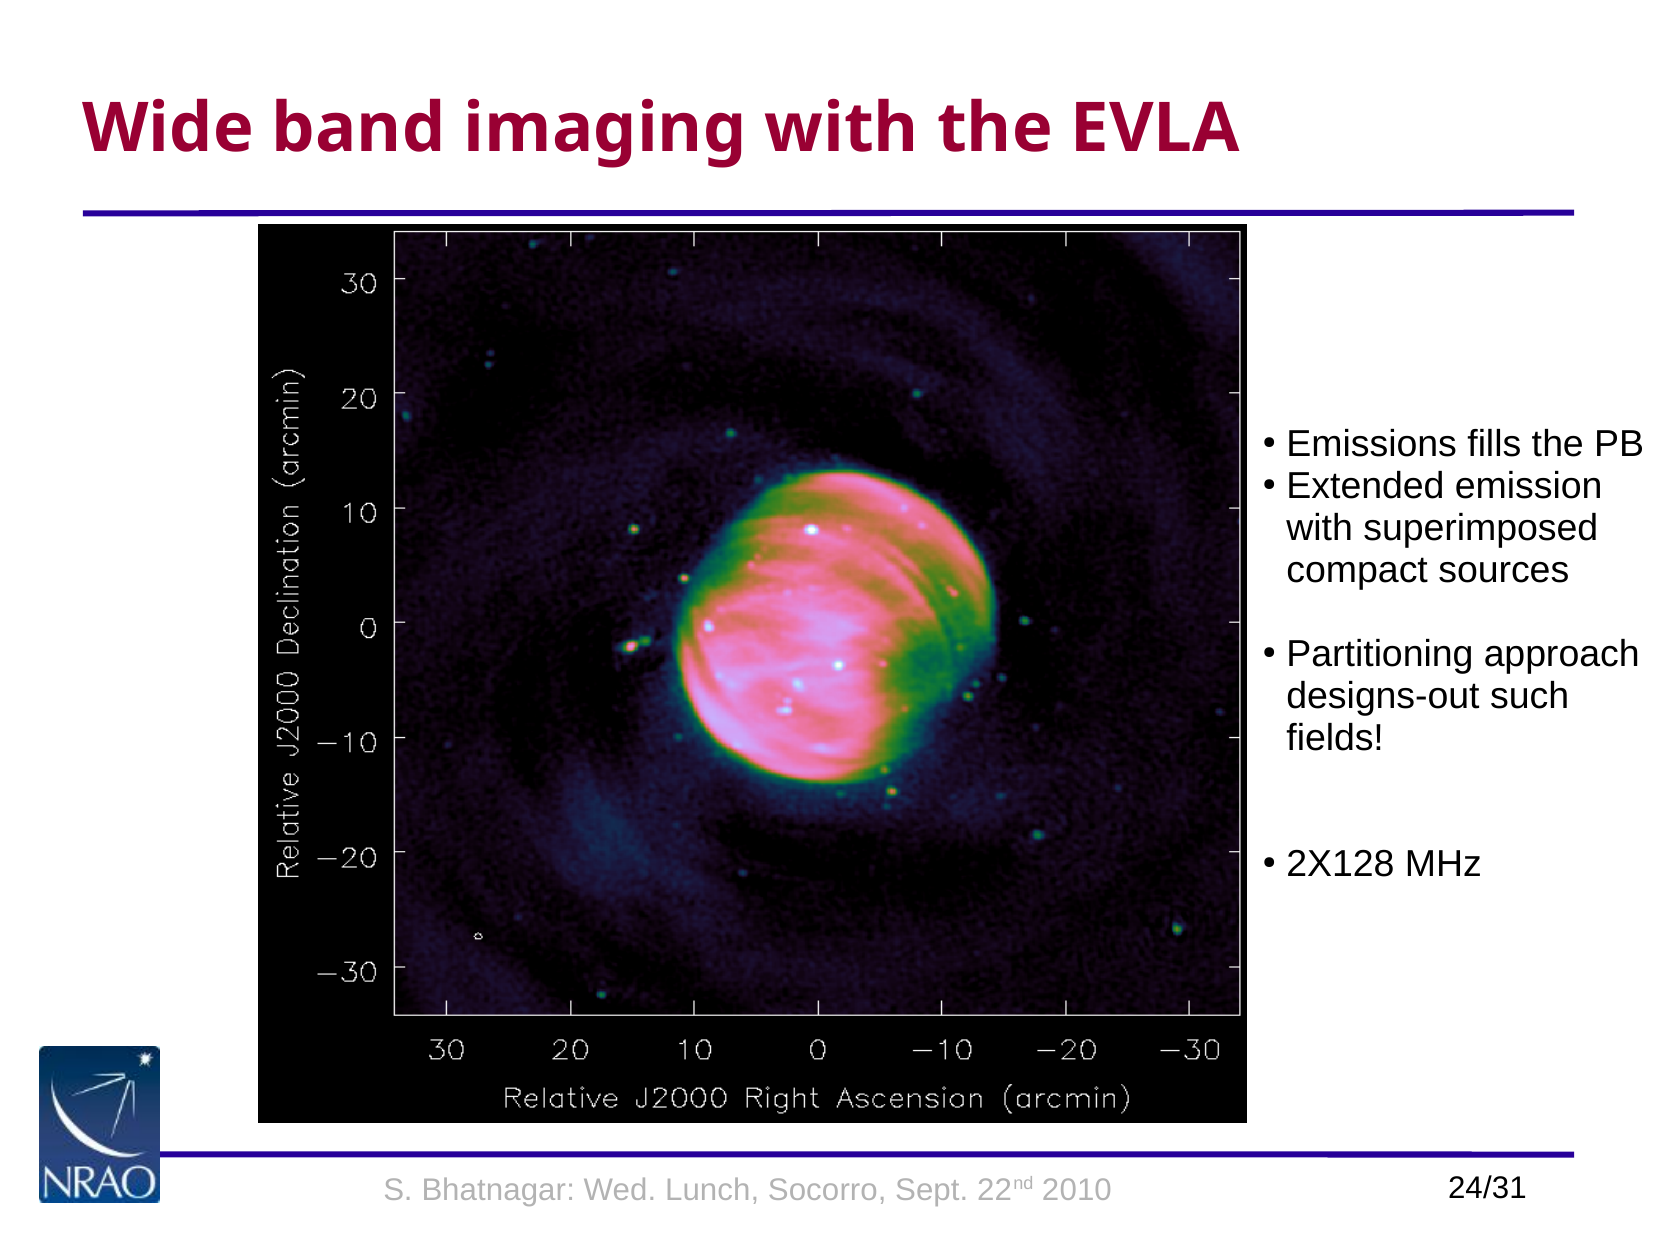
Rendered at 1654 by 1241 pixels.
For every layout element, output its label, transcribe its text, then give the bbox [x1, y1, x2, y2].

picture [0, 0, 1654, 1241]
text_box Emissions fills the PB Extended emission with superimposed compact sources Partitioning approach designs-out such fields! 2X128 MHz [1248, 415, 1653, 916]
title Wide band imaging with the EVLA [82, 49, 1571, 202]
